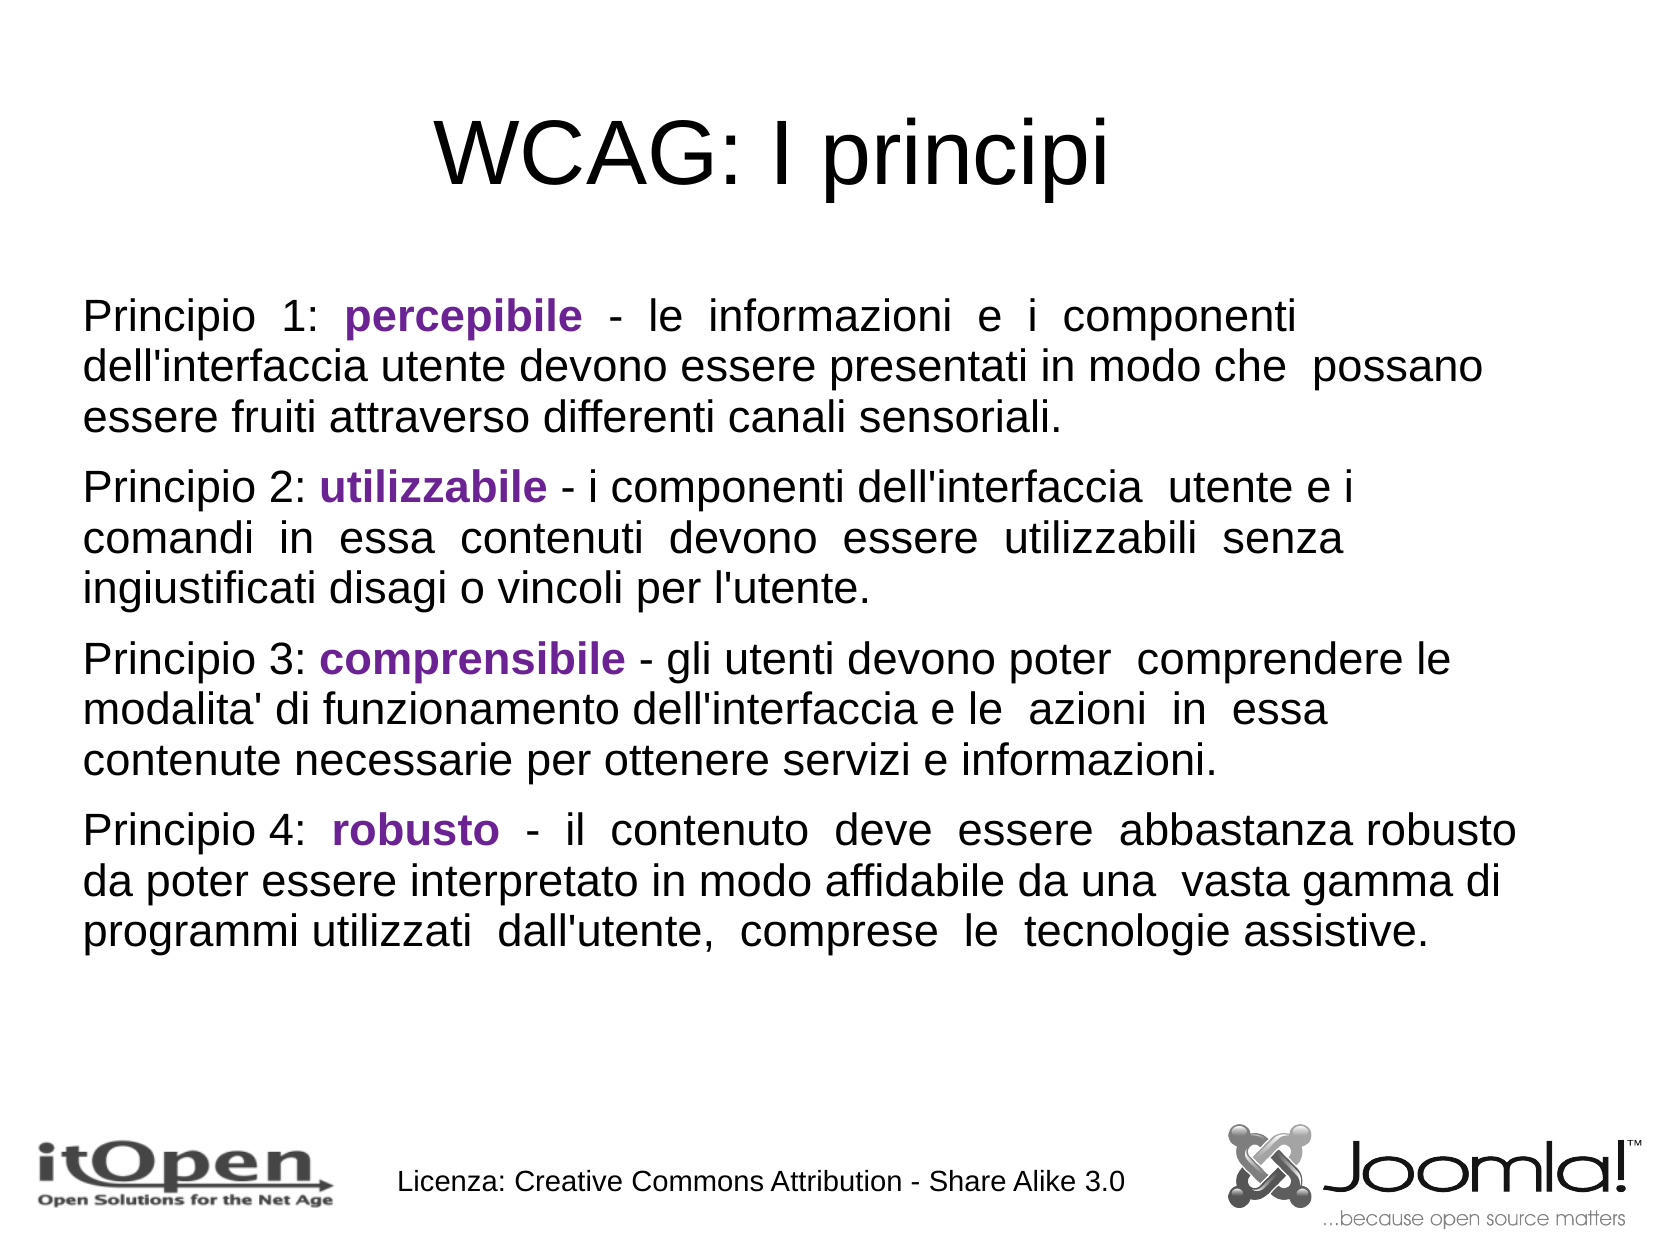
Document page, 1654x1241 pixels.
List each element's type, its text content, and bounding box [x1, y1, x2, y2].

title WCAG: I principi [41, 49, 1530, 257]
list Principio 1: percepibile - le informazioni e i componenti dell'interfaccia utente devono essere presentati in modo che possano essere fruiti attraverso differenti canali sensoriali. Principio 2: utilizzabile - i componenti dell'interfaccia utente e i comandi in essa contenuti devono essere utilizzabili senza ingiustificati disagi o vincoli per l'utente. Principio 3: comprensibile - gli utenti devono poter comprendere le modalita' di funzionamento dell'interfaccia e le azioni in essa contenute necessarie per ottenere servizi e informazioni. Principio 4: robusto - il contenuto deve essere abbastanza robusto da poter essere interpretato in modo affidabile da una vasta gamma di programmi utilizzati dall'utente, comprese le tecnologie assistive. [82, 290, 1538, 1010]
